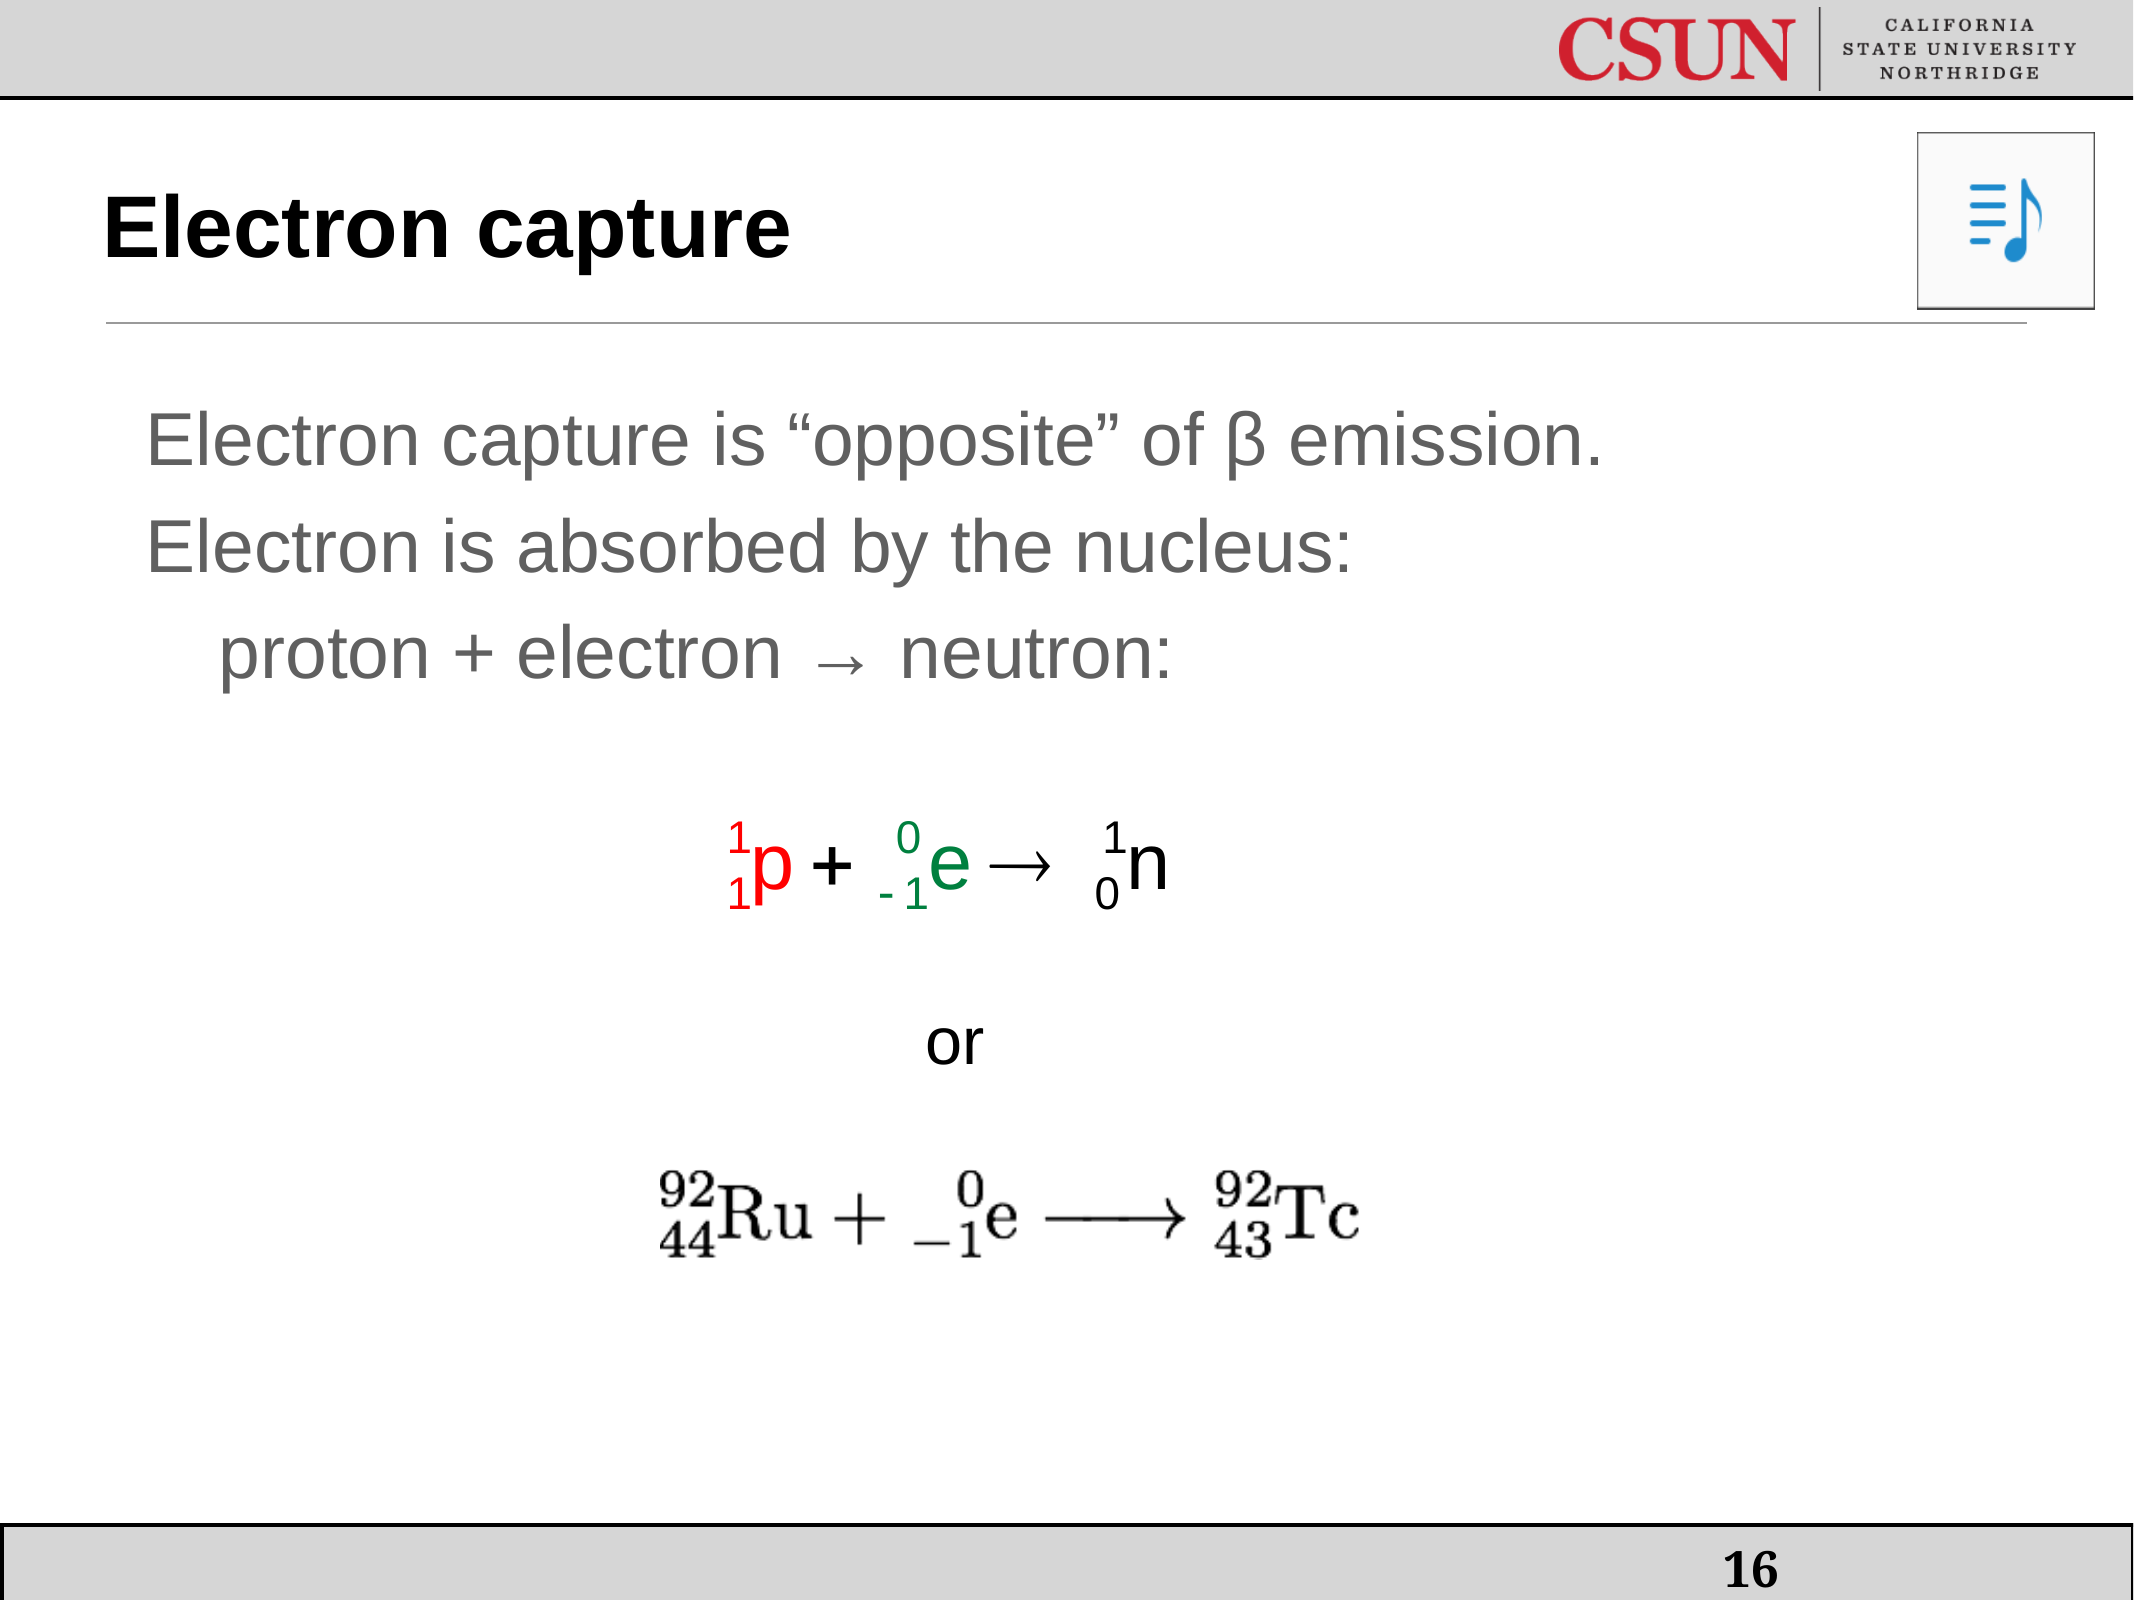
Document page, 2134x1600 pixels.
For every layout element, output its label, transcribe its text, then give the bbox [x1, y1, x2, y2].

list Electron capture is “opposite” of β emission. Electron is absorbed by the nucleus: proton + electron → neutron: [93, 382, 2040, 726]
chart [725, 810, 1171, 918]
text_box or [911, 990, 1000, 1086]
picture [660, 1169, 1361, 1260]
text_box [1915, 130, 2096, 311]
title Electron capture [93, 104, 2040, 284]
picture [1559, 7, 2076, 91]
